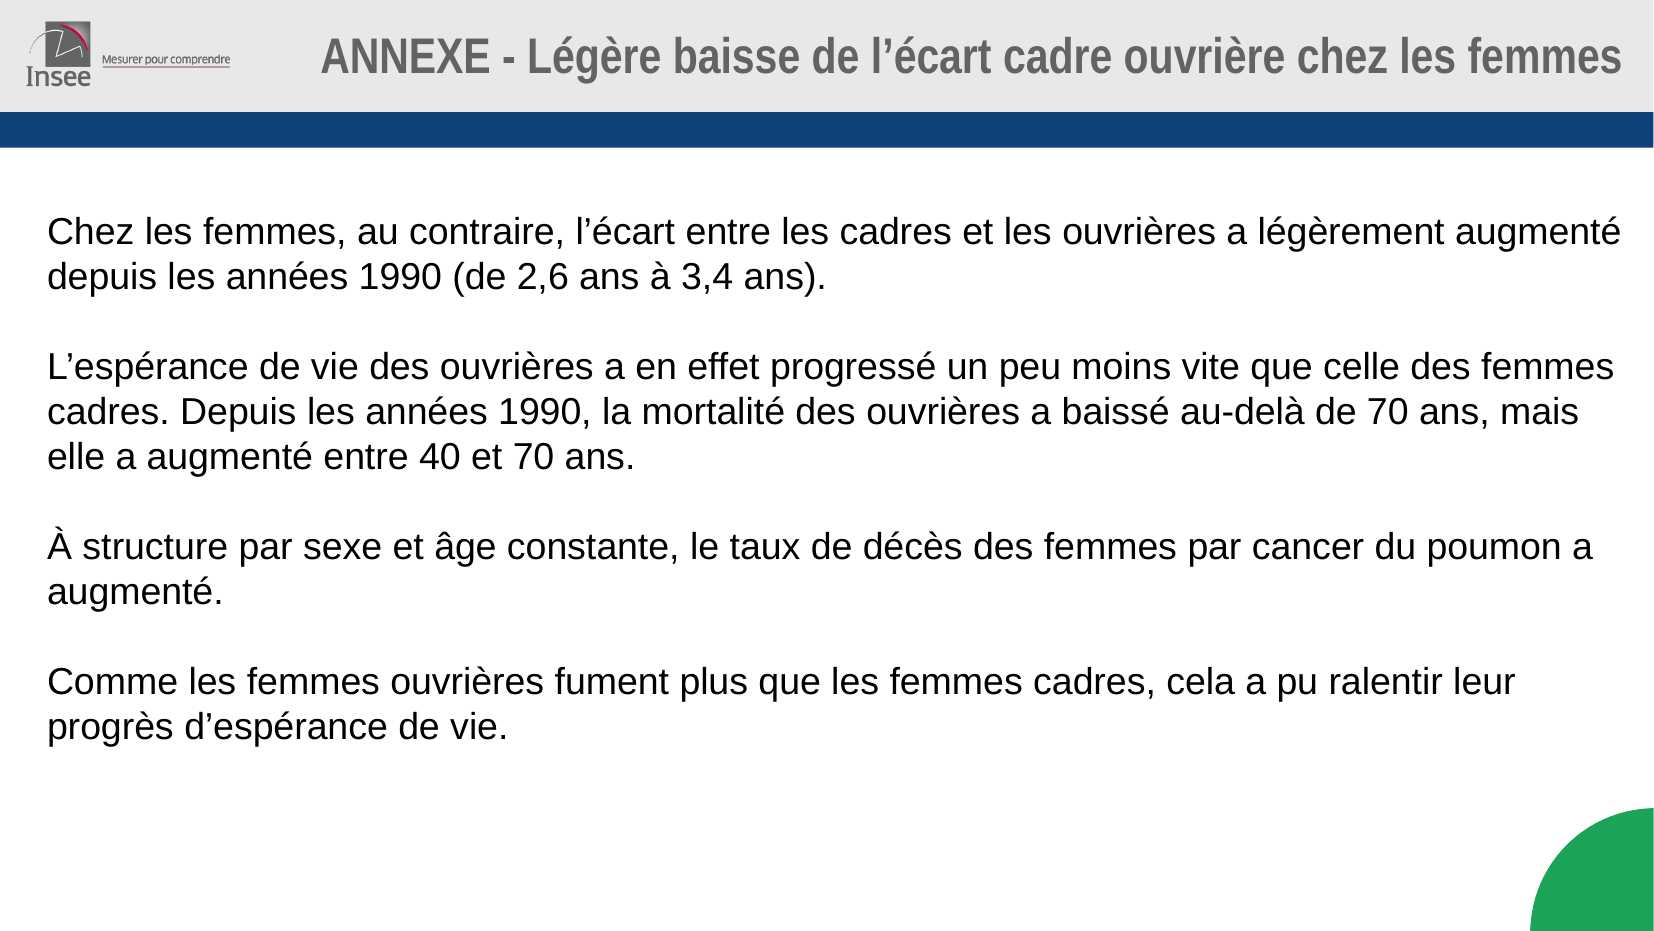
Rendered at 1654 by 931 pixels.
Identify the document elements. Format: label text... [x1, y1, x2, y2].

text_box ANNEXE - Légère baisse de l’écart cadre ouvrière chez les femmes [225, 23, 1624, 84]
picture [23, 0, 230, 89]
picture [1530, 808, 1654, 931]
text_box Chez les femmes, au contraire, l’écart entre les cadres et les ouvrières a légèrement augmenté depuis les années 1990 (de 2,6 ans à 3,4 ans). L’espérance de vie des ouvrières a en effet progressé un peu moins vite que celle des femmes cadres. Depuis les années 1990, la mortalité des ouvrières a baissé au-delà de 70 ans, mais elle a augmenté entre 40 et 70 ans. À structure par sexe et âge constante, le taux de décès des femmes par cancer du poumon a augmenté. Comme les femmes ouvrières fument plus que les femmes cadres, cela a pu ralentir leur progrès d’espérance de vie. [32, 199, 1654, 755]
